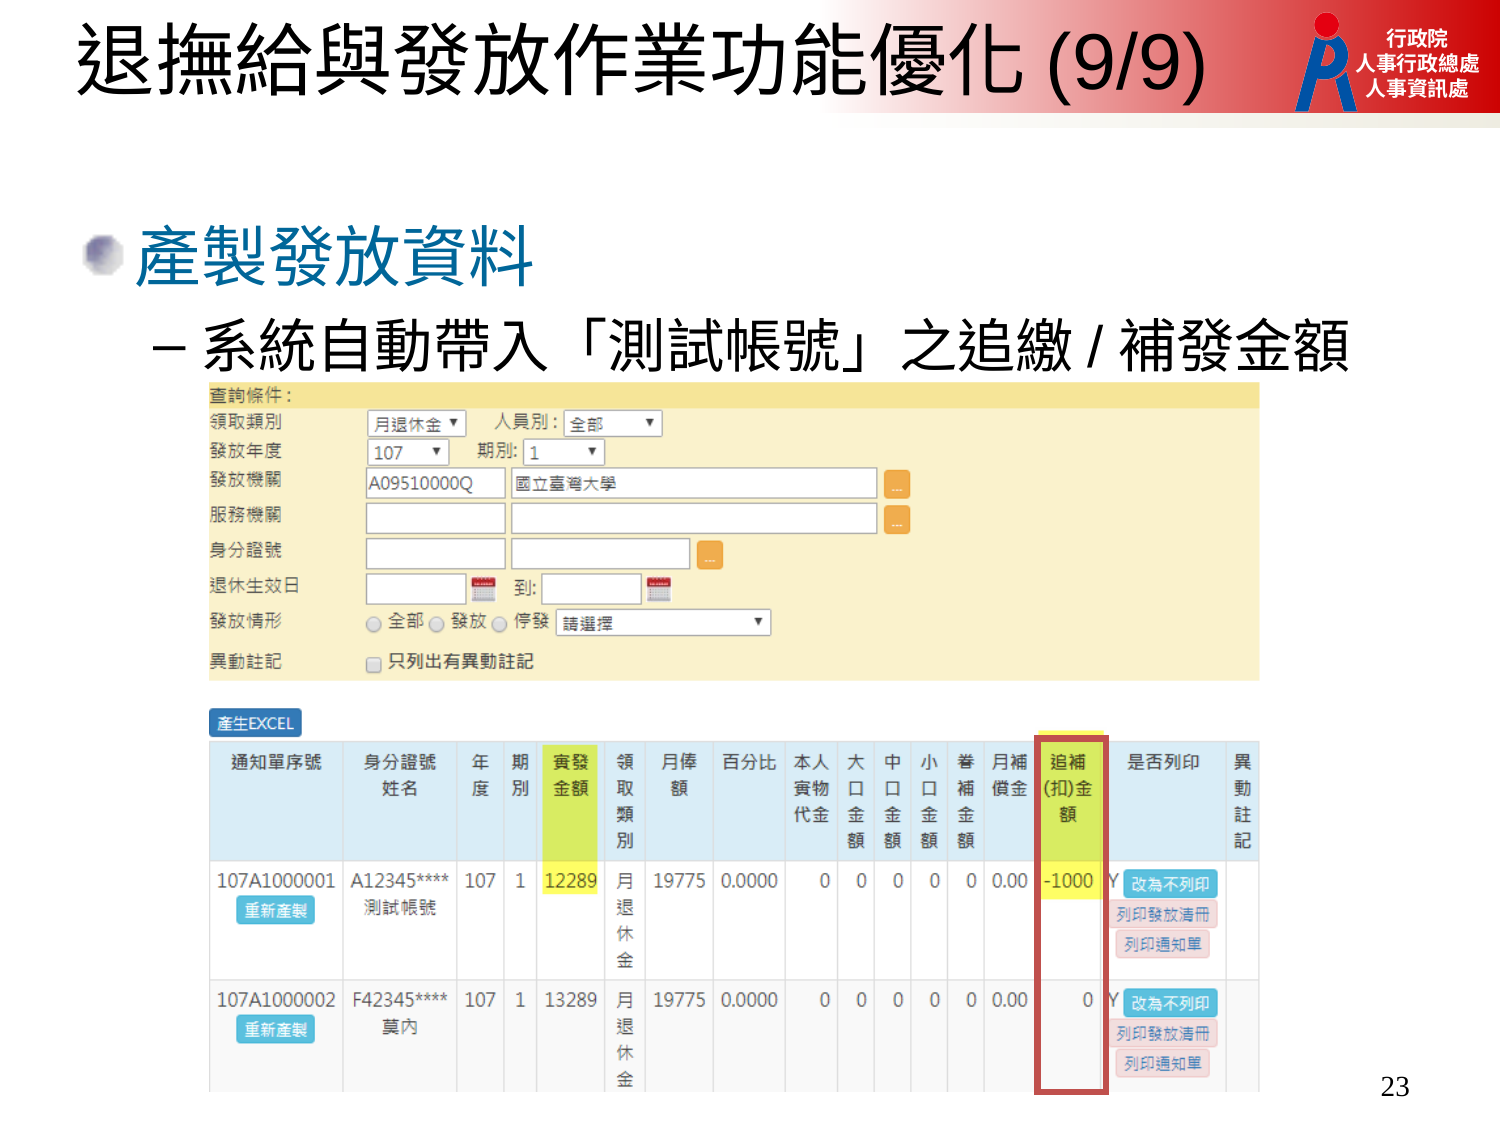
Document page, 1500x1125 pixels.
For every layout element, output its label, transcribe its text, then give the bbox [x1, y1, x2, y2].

title 退撫給與發放作業功能優化(9/9) [59, 4, 1225, 111]
picture [1041, 742, 1103, 1089]
list 產製發放資料 系統自動帶入「測試帳號」之追繳/補發金額 [63, 206, 1414, 950]
picture [1278, 0, 1374, 128]
text_box <編號> [1074, 1059, 1426, 1110]
picture [209, 381, 1261, 1092]
